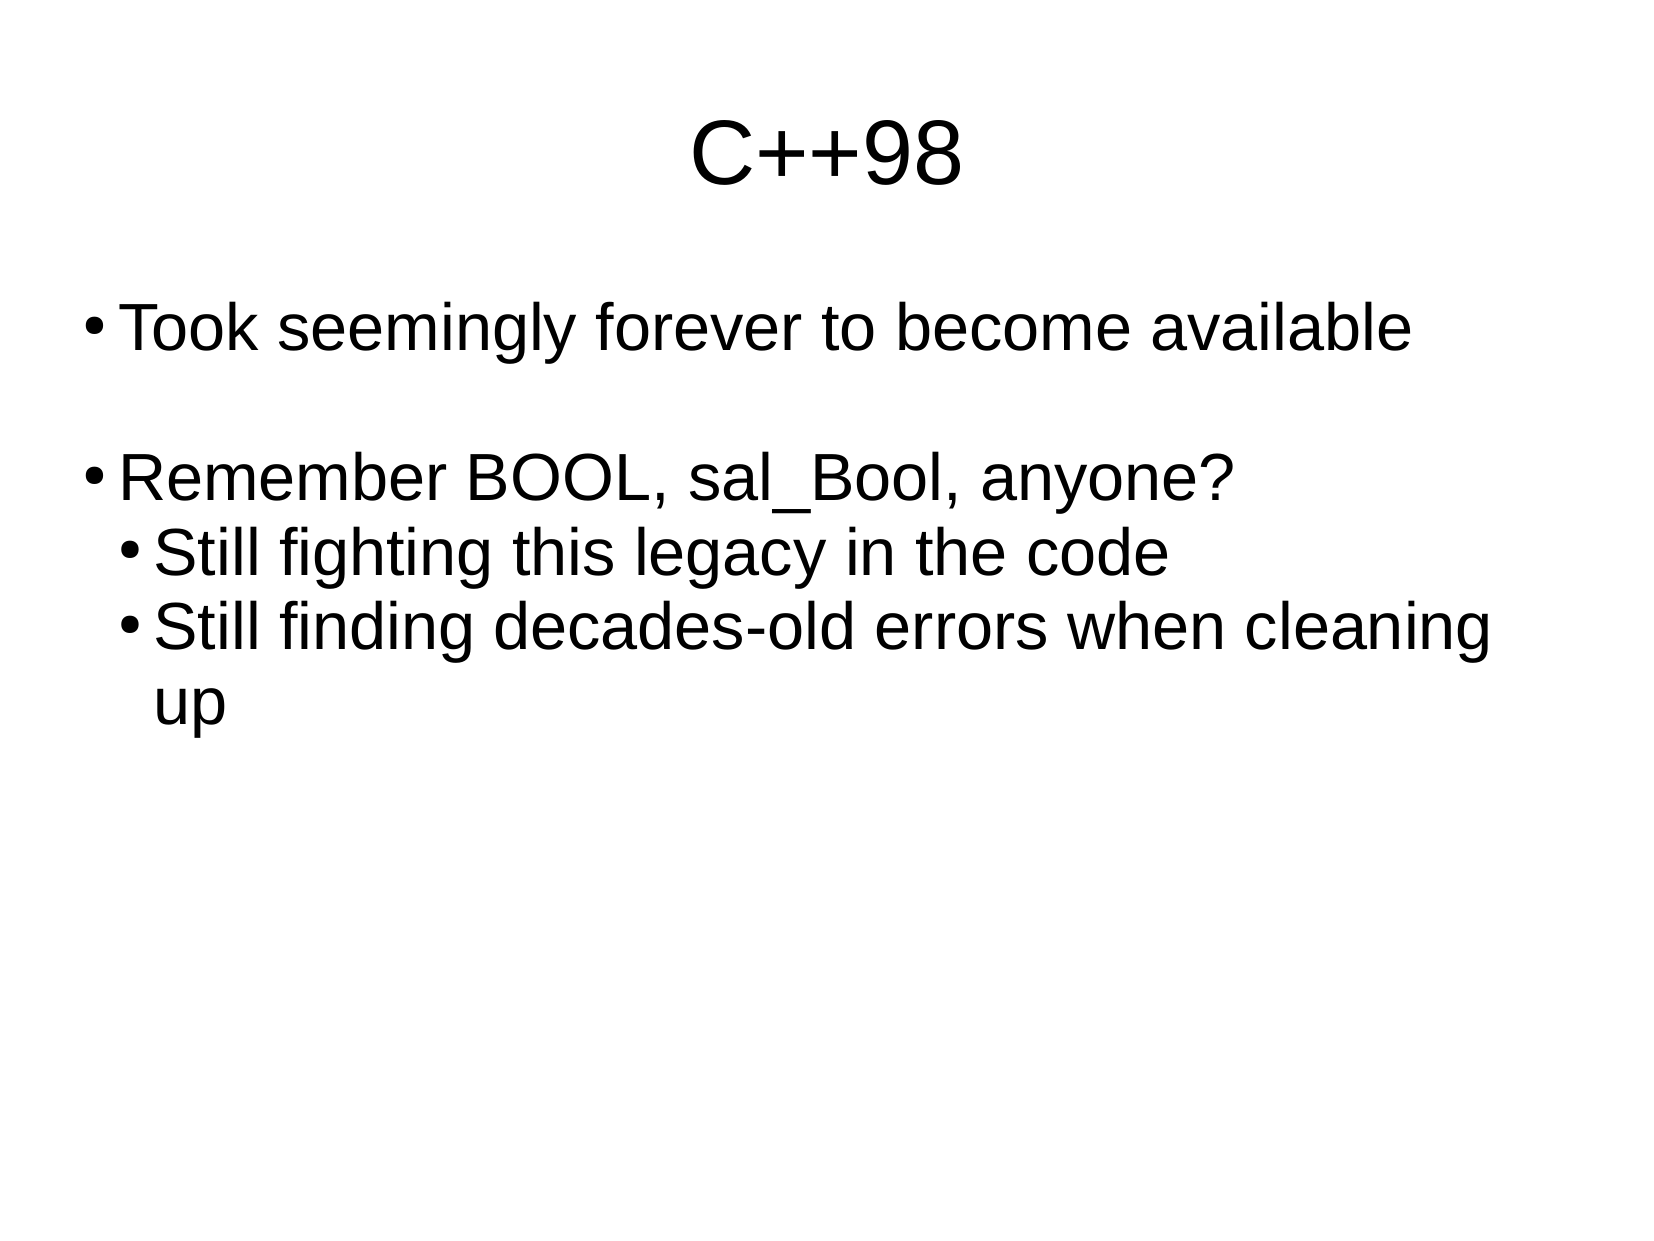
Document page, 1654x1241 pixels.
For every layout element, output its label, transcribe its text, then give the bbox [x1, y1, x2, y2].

subtitle Took seemingly forever to become available Remember BOOL, sal_Bool, anyone? Still fighting this legacy in the code Still finding decades-old errors when cleaning up [82, 290, 1571, 1010]
title C++98 [82, 49, 1571, 257]
